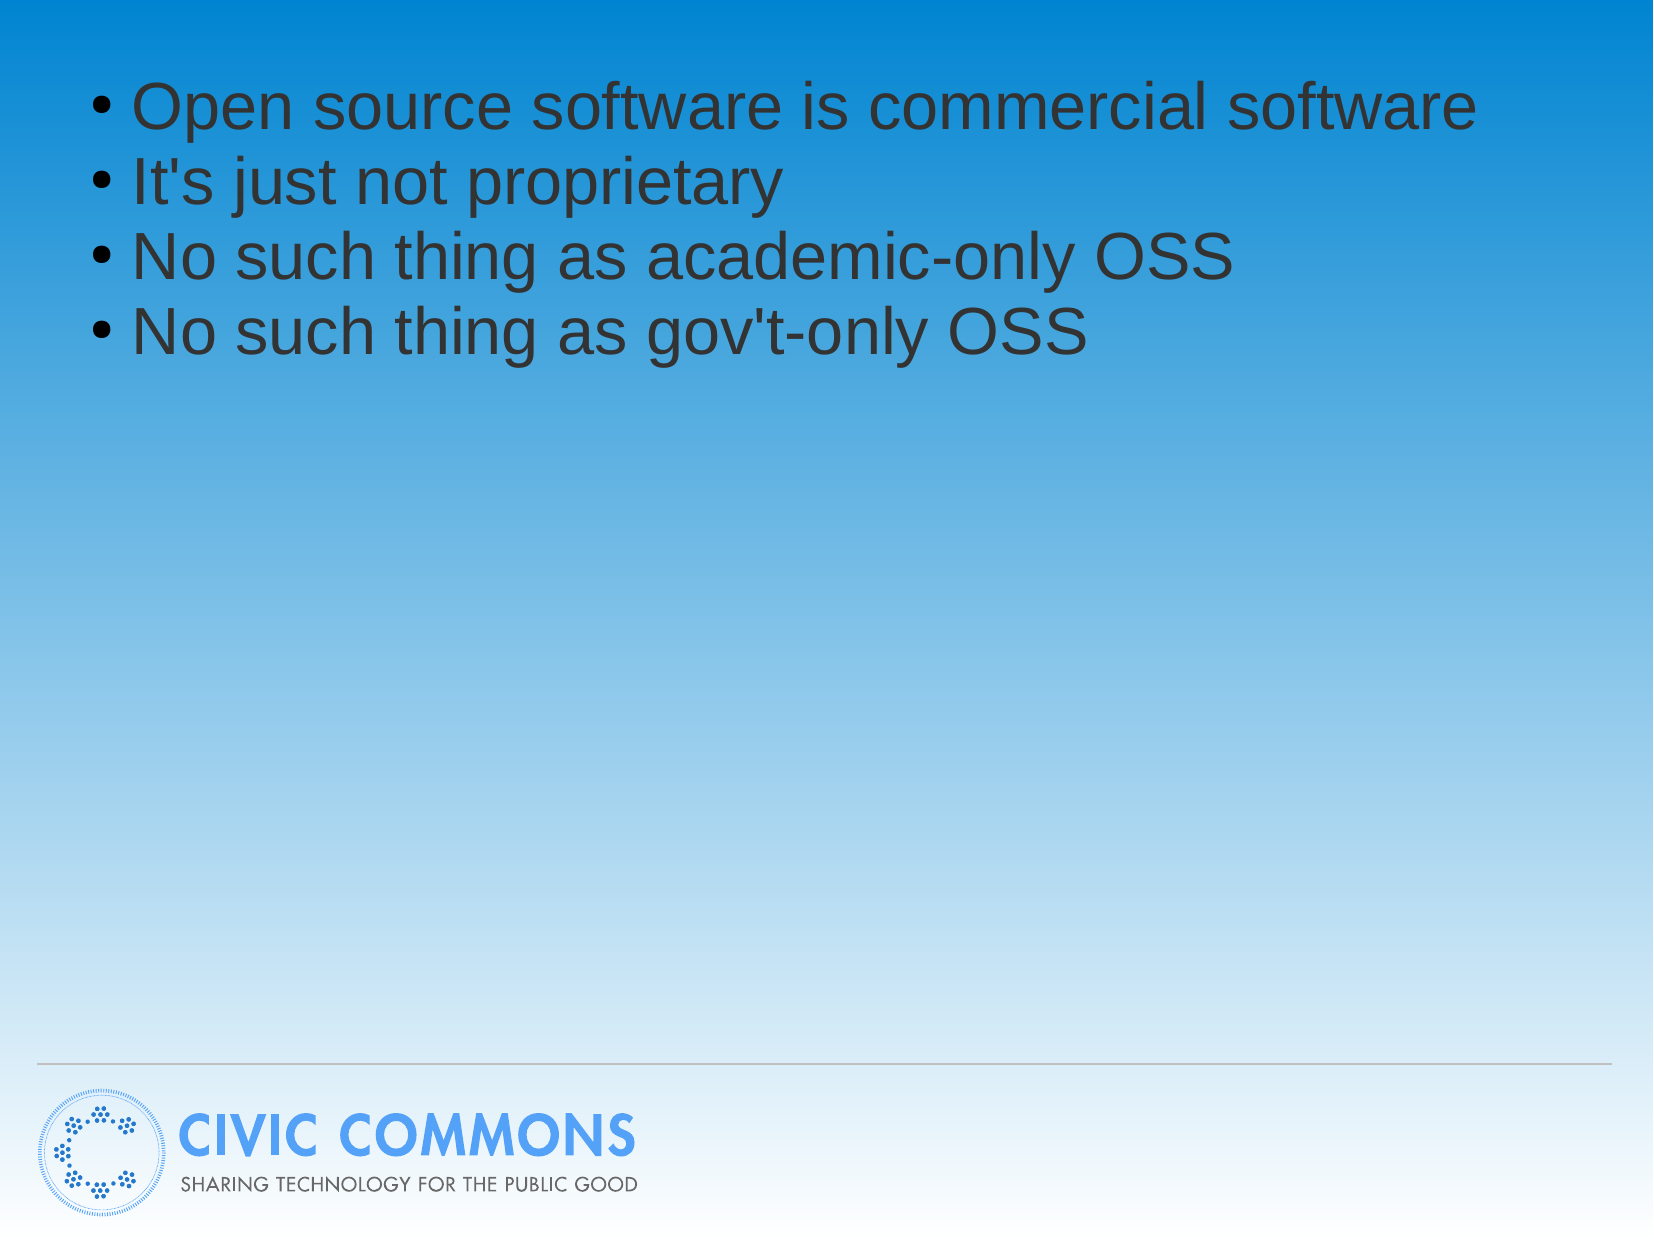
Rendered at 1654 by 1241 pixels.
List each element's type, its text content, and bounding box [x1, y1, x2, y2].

picture [0, 1056, 689, 1241]
text_box Open source software is commercial software It's just not proprietary No such thing as academic-only OSS No such thing as gov't-only OSS [75, 62, 1500, 376]
